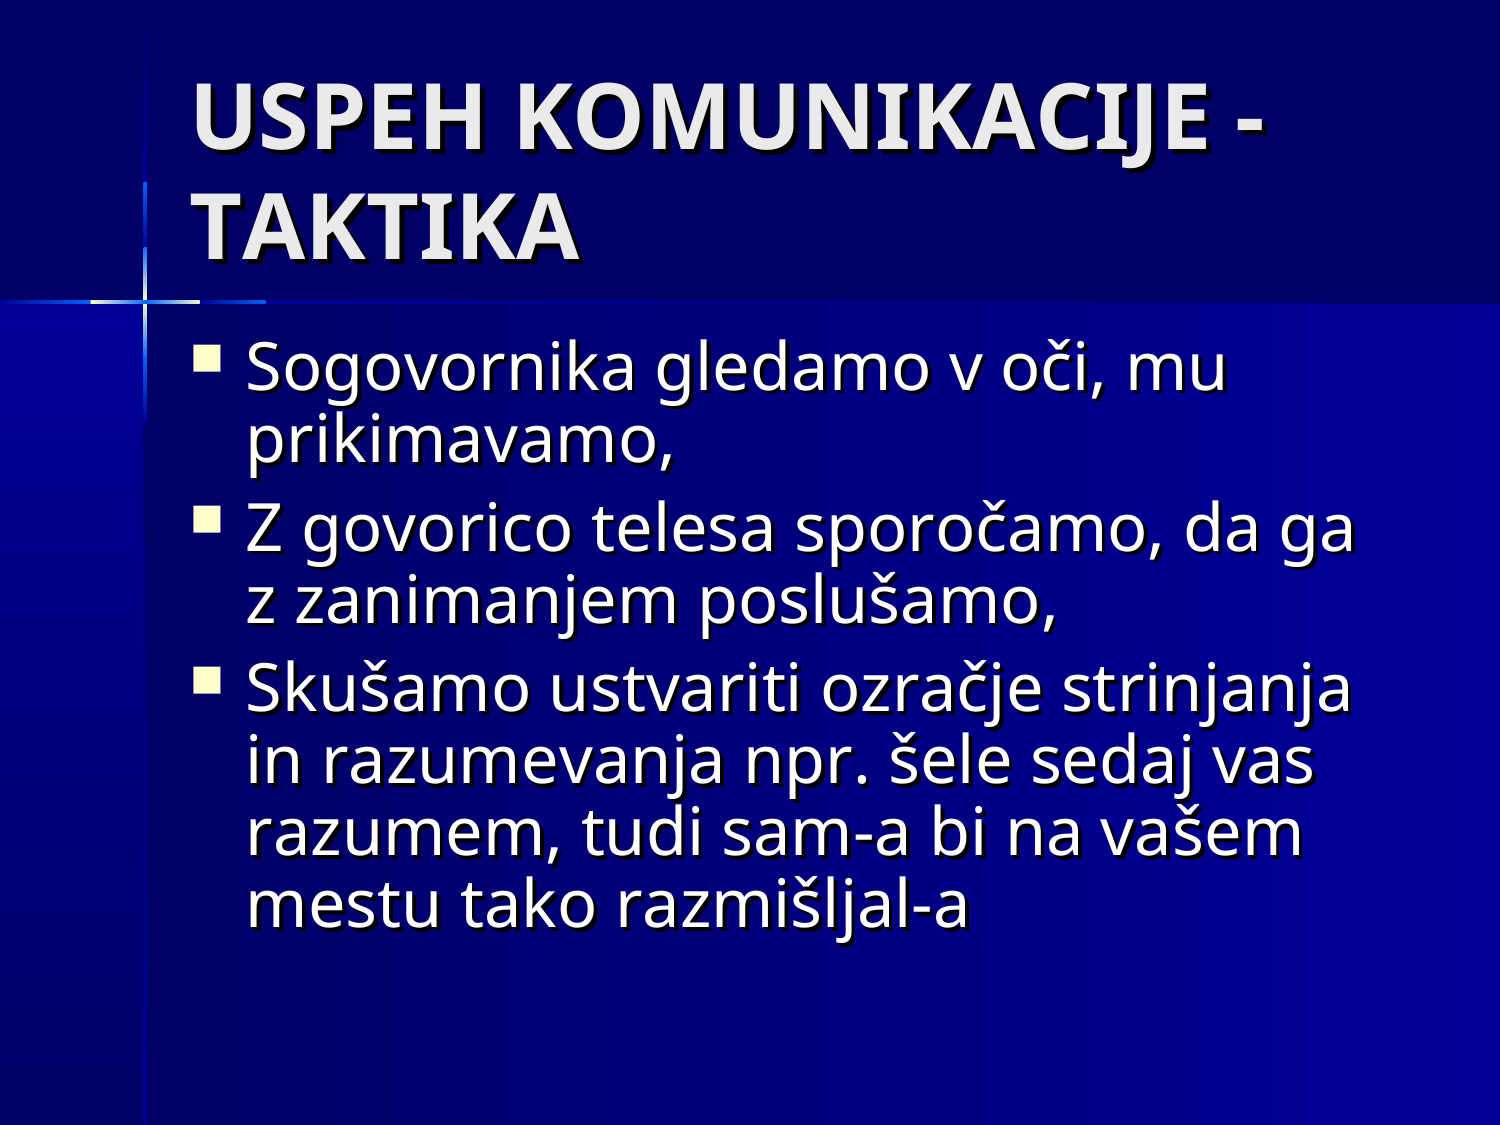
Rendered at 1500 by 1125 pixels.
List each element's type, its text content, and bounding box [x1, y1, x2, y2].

title USPEH KOMUNIKACIJE - TAKTIKA [174, 49, 1413, 286]
list Sogovornika gledamo v oči, mu prikimavamo, Z govorico telesa sporočamo, da ga z zanimanjem poslušamo, Skušamo ustvariti ozračje strinjanja in razumevanja npr. šele sedaj vas razumem, tudi sam-a bi na vašem mestu tako razmišljal-a [174, 324, 1413, 1001]
